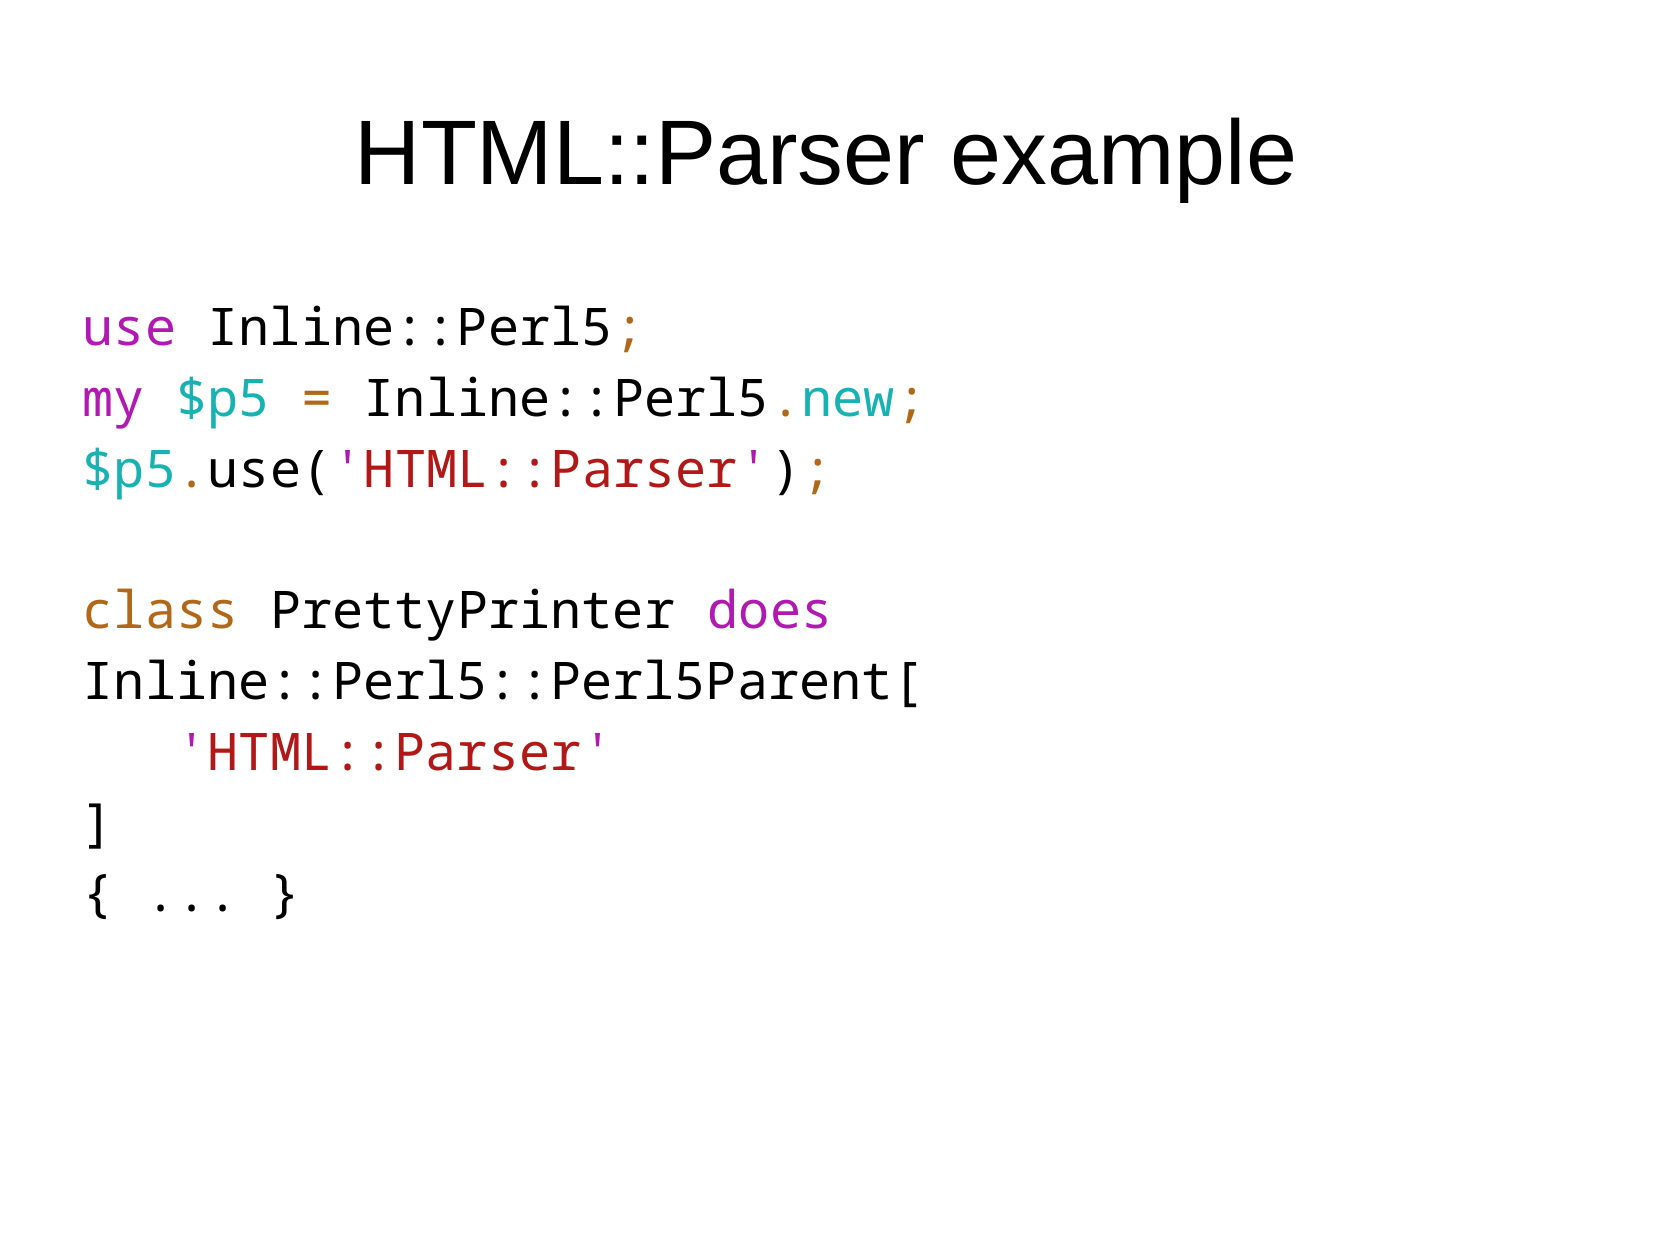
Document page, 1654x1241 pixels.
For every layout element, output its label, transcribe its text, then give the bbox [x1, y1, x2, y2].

title HTML::Parser example [82, 49, 1571, 257]
list use Inline::Perl5; my $p5 = Inline::Perl5.new; $p5.use('HTML::Parser'); class PrettyPrinter does Inline::Perl5::Perl5Parent[ 'HTML::Parser' ] { ... } [82, 290, 1571, 1010]
